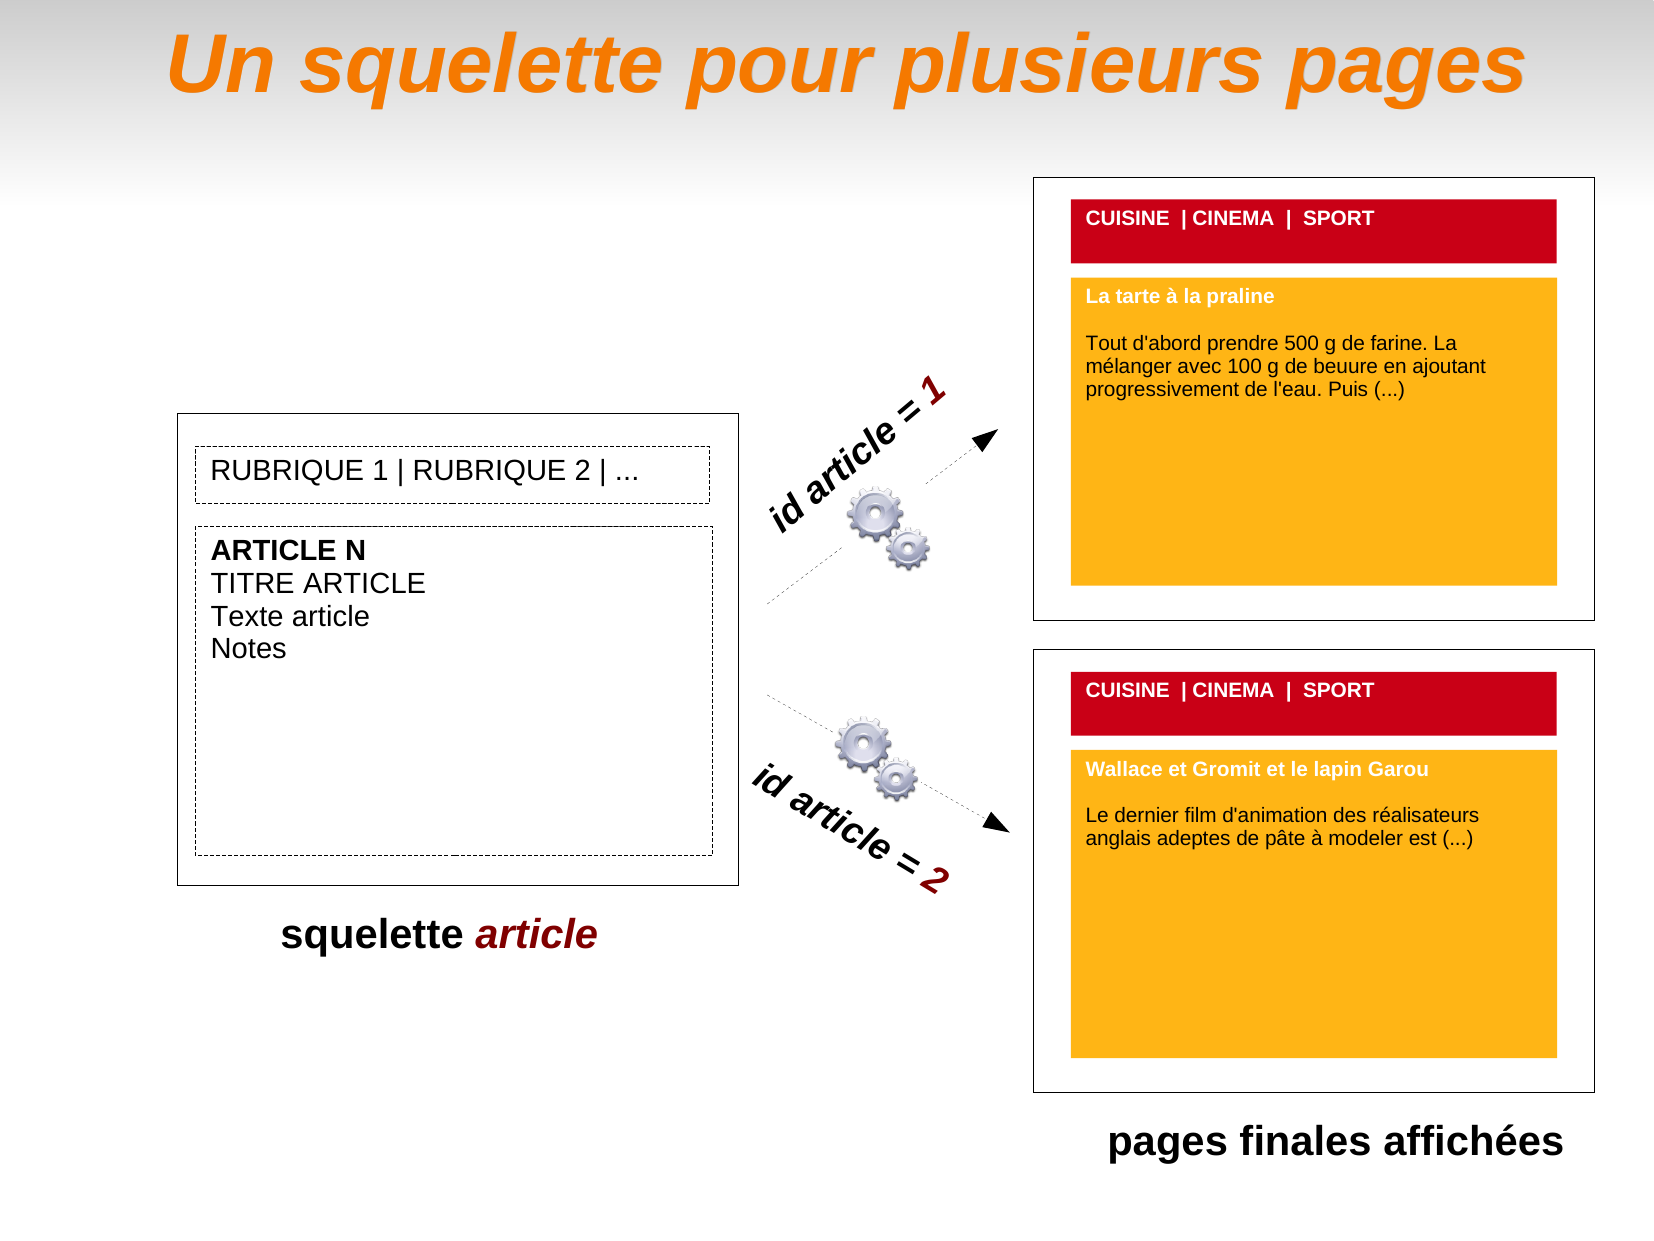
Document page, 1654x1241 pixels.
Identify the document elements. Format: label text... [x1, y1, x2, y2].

title Un squelette pour plusieurs pages [90, 0, 1623, 127]
text_box pages finales affichées [1092, 1110, 1598, 1182]
text_box id article = 2 [730, 740, 987, 927]
picture [832, 714, 922, 804]
text_box squelette article [265, 903, 632, 975]
text_box id article = 1 [744, 340, 984, 556]
picture [844, 484, 934, 573]
text_box RUBRIQUE 1 | RUBRIQUE 2 | ... [195, 446, 710, 504]
text_box ARTICLE N TITRE ARTICLE Texte article Notes [195, 526, 713, 856]
text_box Wallace et Gromit et le lapin Garou Le dernier film d'animation des réalisateurs anglais adeptes de pâte à modeler est (...) [1070, 749, 1558, 1059]
text_box [177, 413, 739, 886]
text_box La tarte à la praline Tout d'abord prendre 500 g de farine. La mélanger avec 100 g de beuure en ajoutant progressivement de l'eau. Puis (...) [1070, 277, 1558, 586]
text_box CUISINE | CINEMA | SPORT [1070, 199, 1557, 264]
text_box CUISINE | CINEMA | SPORT [1070, 671, 1557, 736]
text_box [1033, 177, 1595, 621]
text_box [1033, 649, 1595, 1093]
